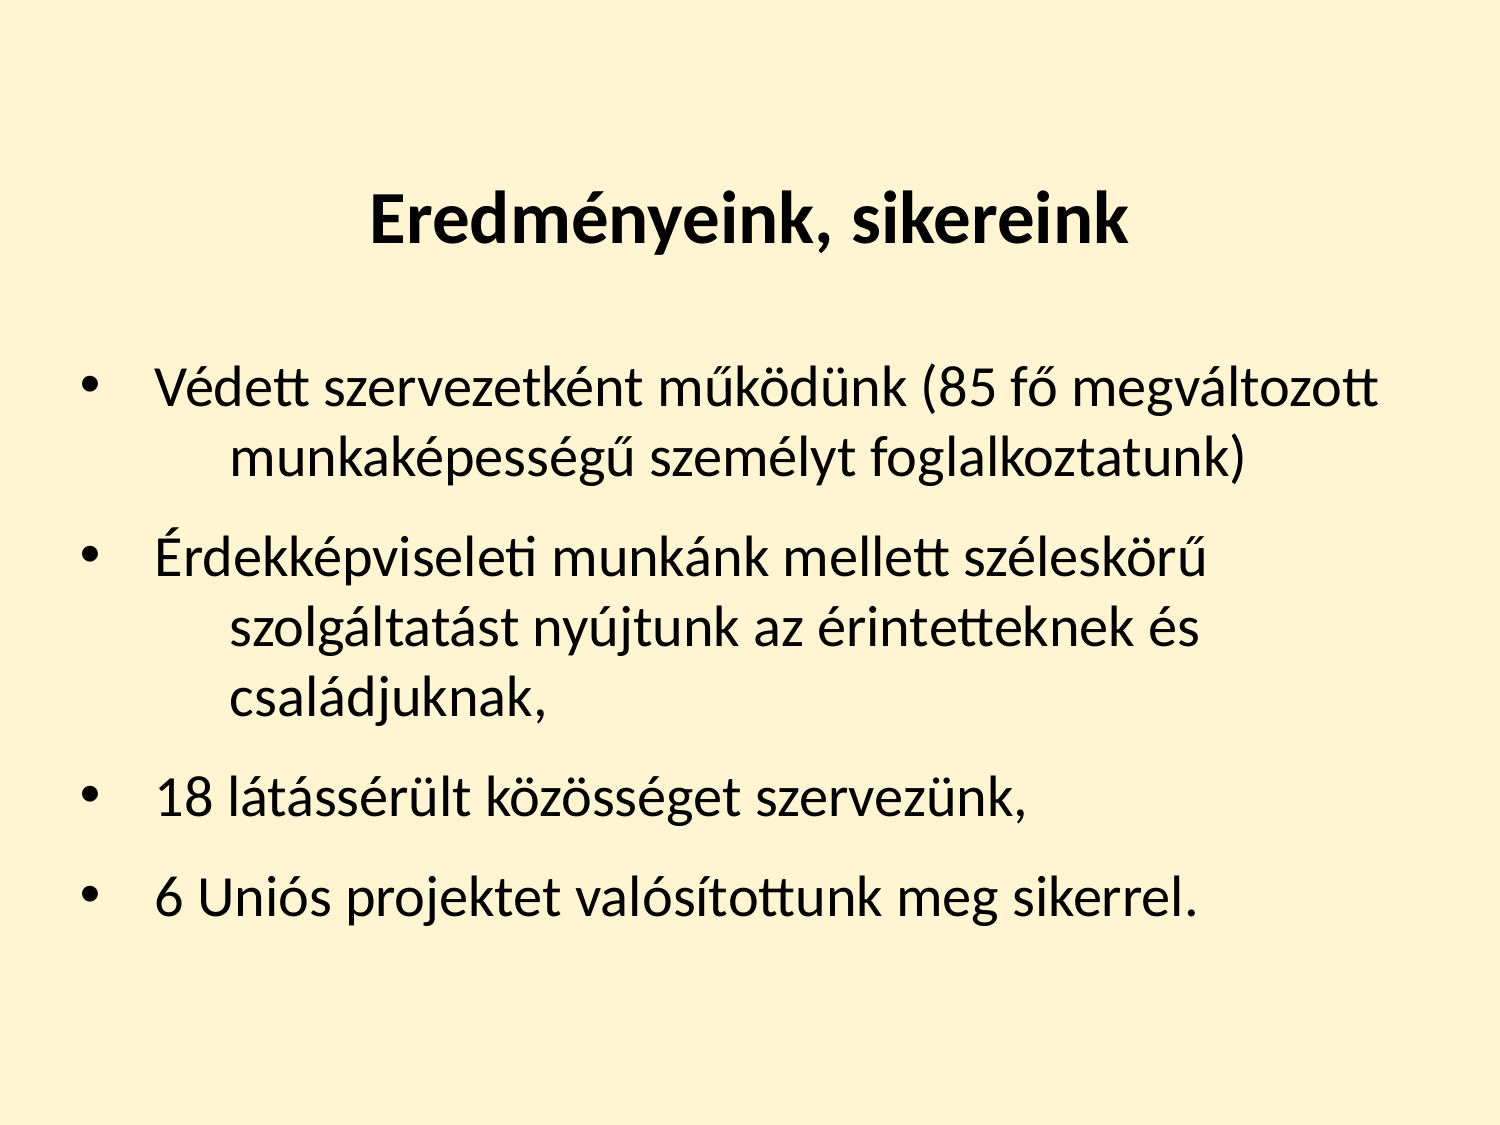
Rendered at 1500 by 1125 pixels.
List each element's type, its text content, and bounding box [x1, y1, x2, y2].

text_box Eredményeink, sikereink Védett szervezetként működünk (85 fő megváltozott munkaképességű személyt foglalkoztatunk) Érdekképviseleti munkánk mellett széleskörű szolgáltatást nyújtunk az érintetteknek és családjuknak, 18 látássérült közösséget szervezünk, 6 Uniós projektet valósítottunk meg sikerrel. [65, 161, 1435, 1026]
